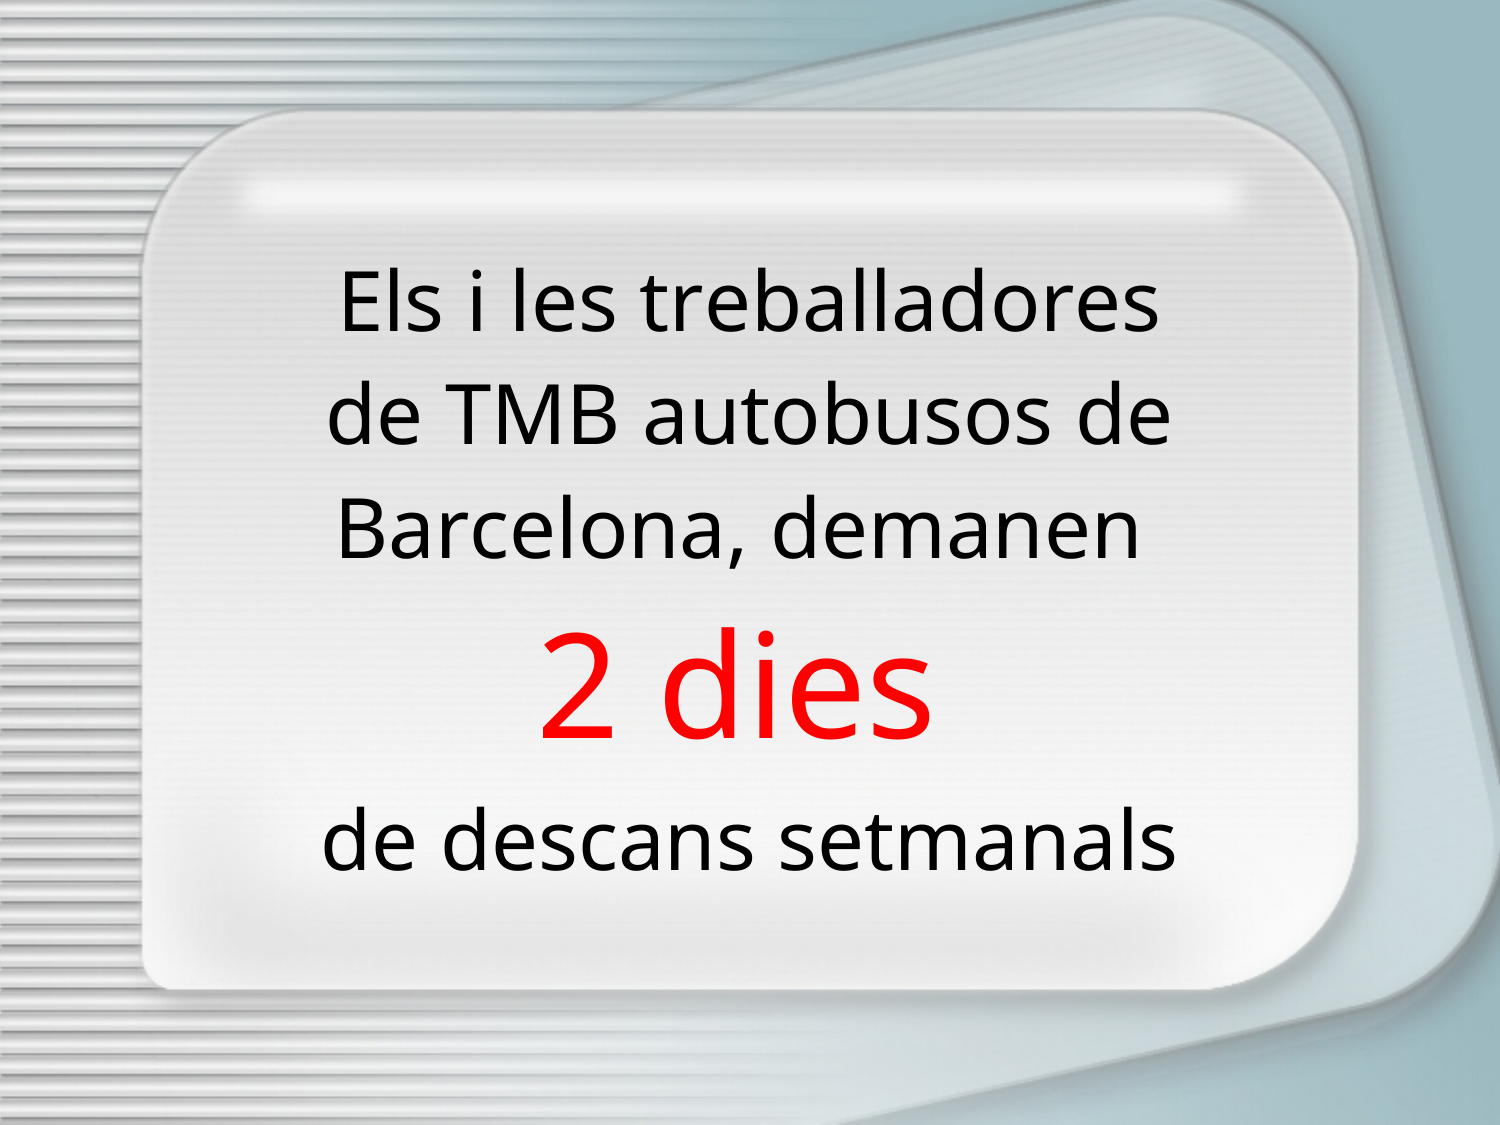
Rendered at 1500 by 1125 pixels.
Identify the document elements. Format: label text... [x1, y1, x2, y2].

title Els i les treballadores de TMB autobusos de Barcelona, demanen 2 dies de descans setmanals [112, 273, 1388, 864]
picture [0, 0, 1500, 1125]
